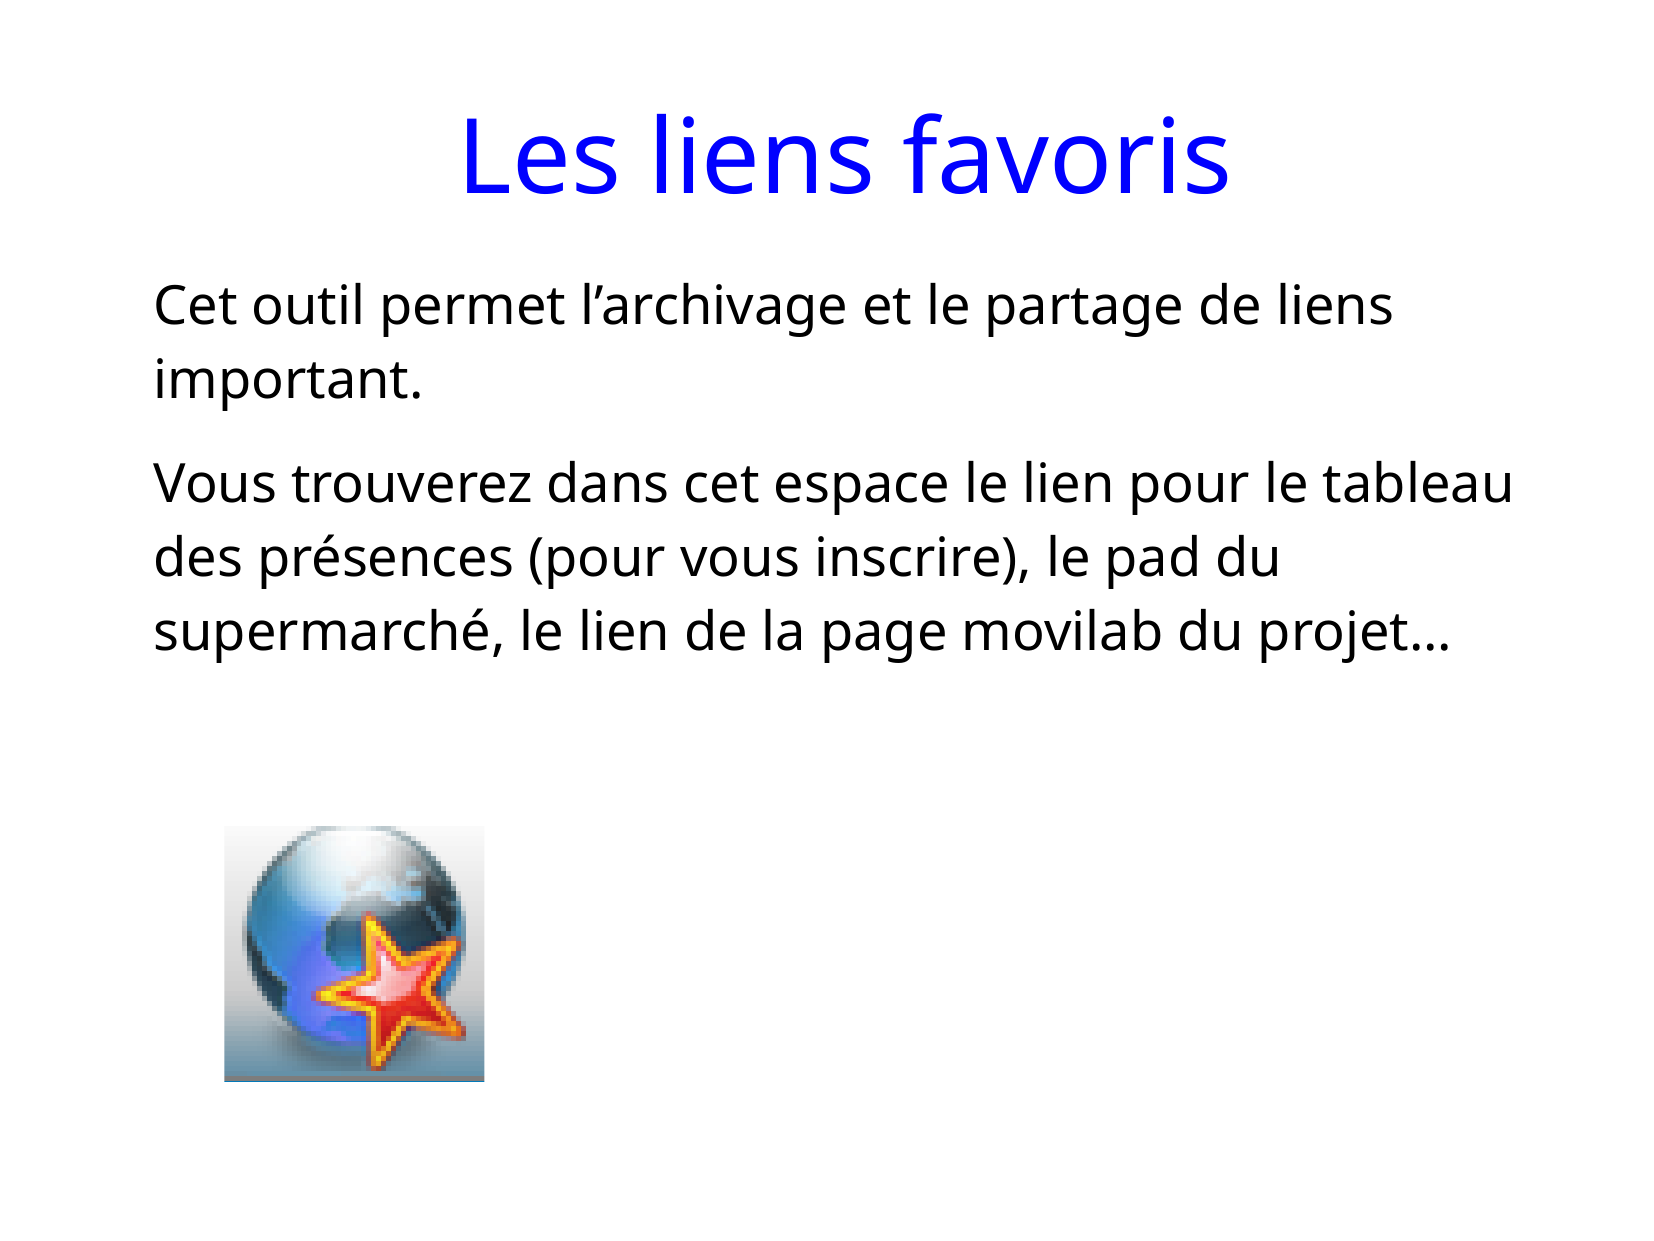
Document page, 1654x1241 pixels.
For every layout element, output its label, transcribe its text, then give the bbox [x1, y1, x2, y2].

title Les liens favoris [82, 49, 1571, 257]
picture [224, 826, 485, 1082]
list Cet outil permet l’archivage et le partage de liens important. Vous trouverez dans cet espace le lien pour le tableau des présences (pour vous inscrire), le pad du supermarché, le lien de la page movilab du projet... [82, 266, 1571, 986]
